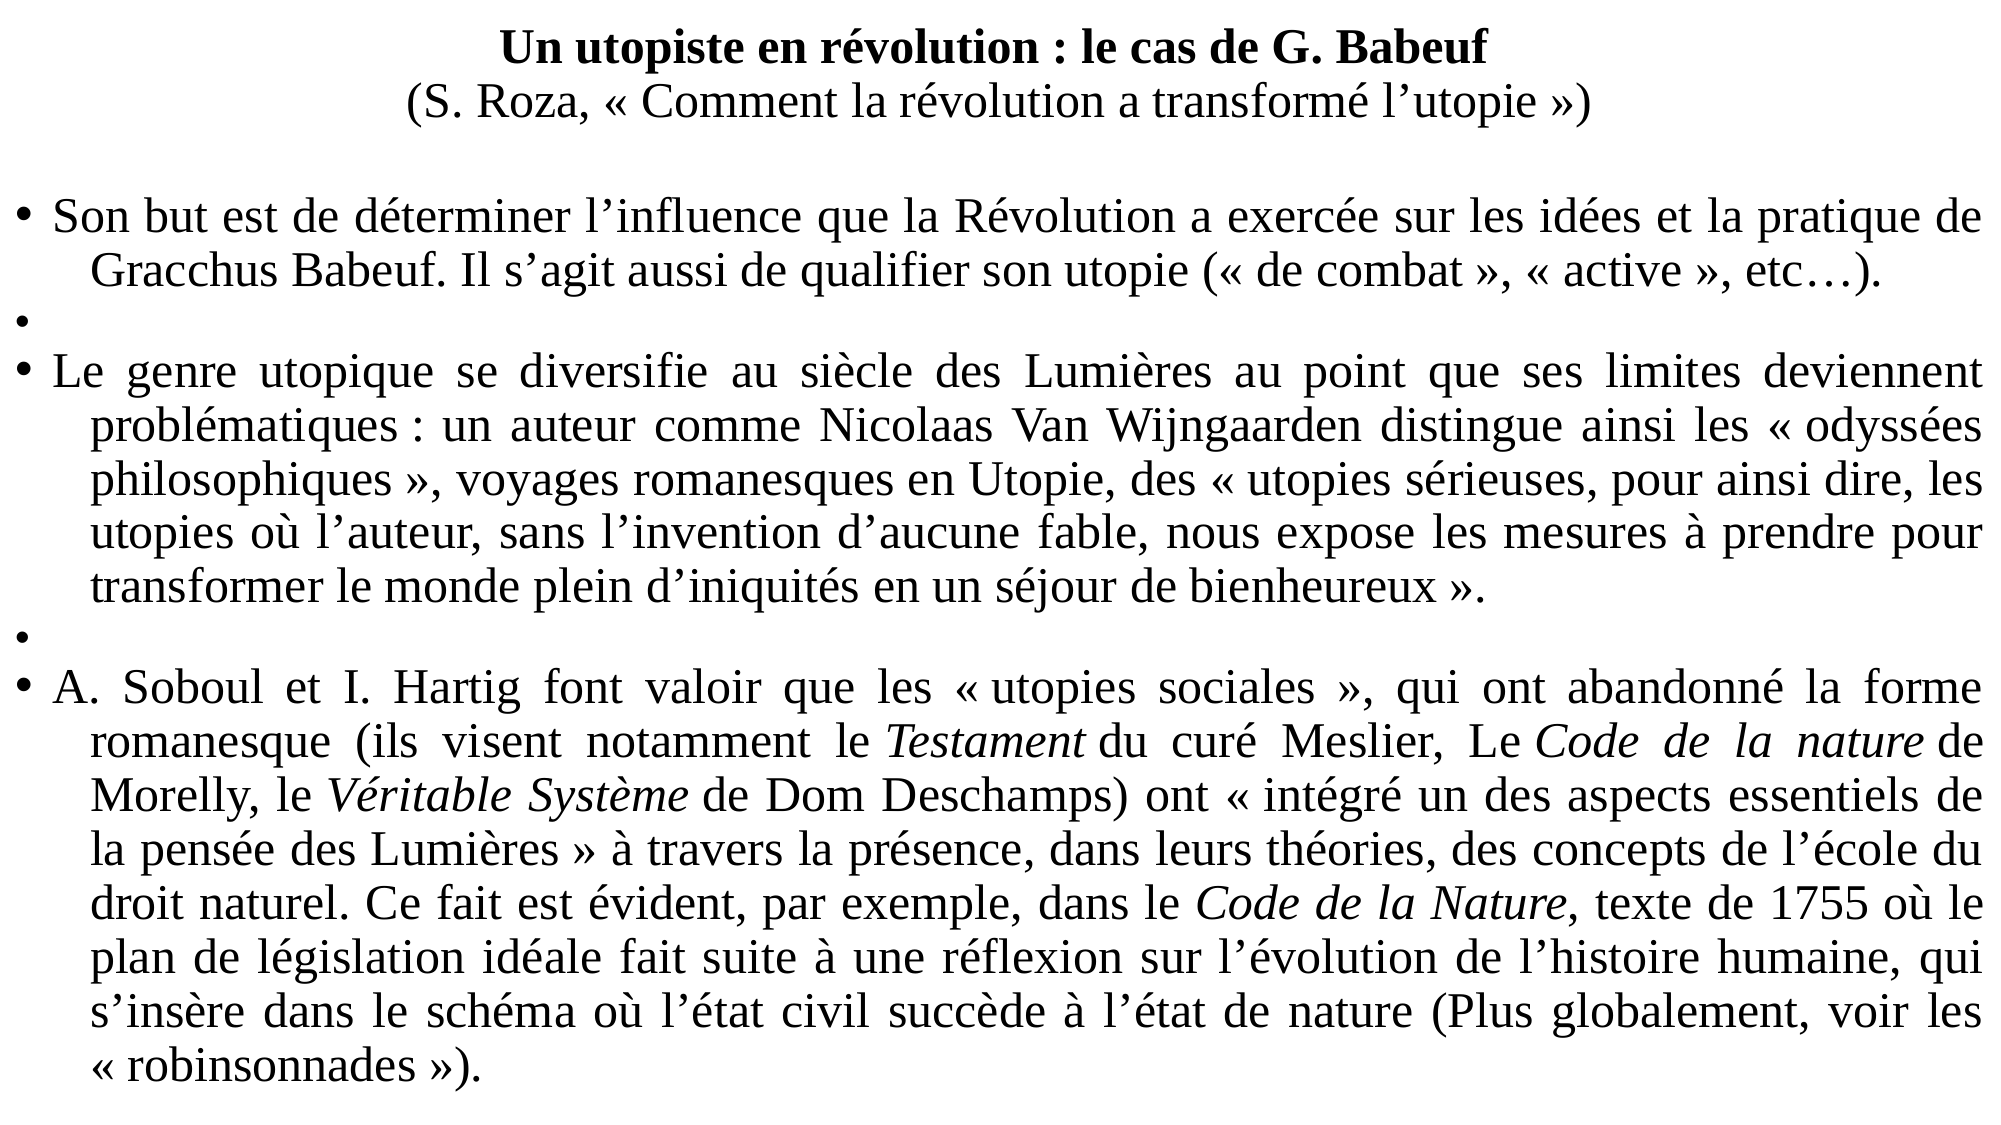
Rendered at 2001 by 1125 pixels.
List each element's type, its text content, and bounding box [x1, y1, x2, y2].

list Son but est de déterminer l’influence que la Révolution a exercée sur les idées et la pratique de Gracchus Babeuf. Il s’agit aussi de qualifier son utopie (« de combat », « active », etc…). Le genre utopique se diversifie au siècle des Lumières au point que ses limites deviennent problématiques : un auteur comme Nicolaas Van Wijngaarden distingue ainsi les « odyssées philosophiques », voyages romanesques en Utopie, des « utopies sérieuses, pour ainsi dire, les utopies où l’auteur, sans l’invention d’aucune fable, nous expose les mesures à prendre pour transformer le monde plein d’iniquités en un séjour de bienheureux ». A. Soboul et I. Hartig font valoir que les « utopies sociales », qui ont abandonné la forme romanesque (ils visent notamment le Testament du curé Meslier, Le Code de la nature de Morelly, le Véritable Système de Dom Deschamps) ont « intégré un des aspects essentiels de la pensée des Lumières » à travers la présence, dans leurs théories, des concepts de l’école du droit naturel. Ce fait est évident, par exemple, dans le Code de la Nature, texte de 1755 où le plan de législation idéale fait suite à une réflexion sur l’évolution de l’histoire humaine, qui s’insère dans le schéma où l’état civil succède à l’état de nature (Plus globalement, voir les « robinsonnades »). [0, 182, 2000, 1125]
title Un utopiste en révolution : le cas de G. Babeuf (S. Roza, « Comment la révolution a transformé l’utopie ») [249, 0, 1750, 150]
